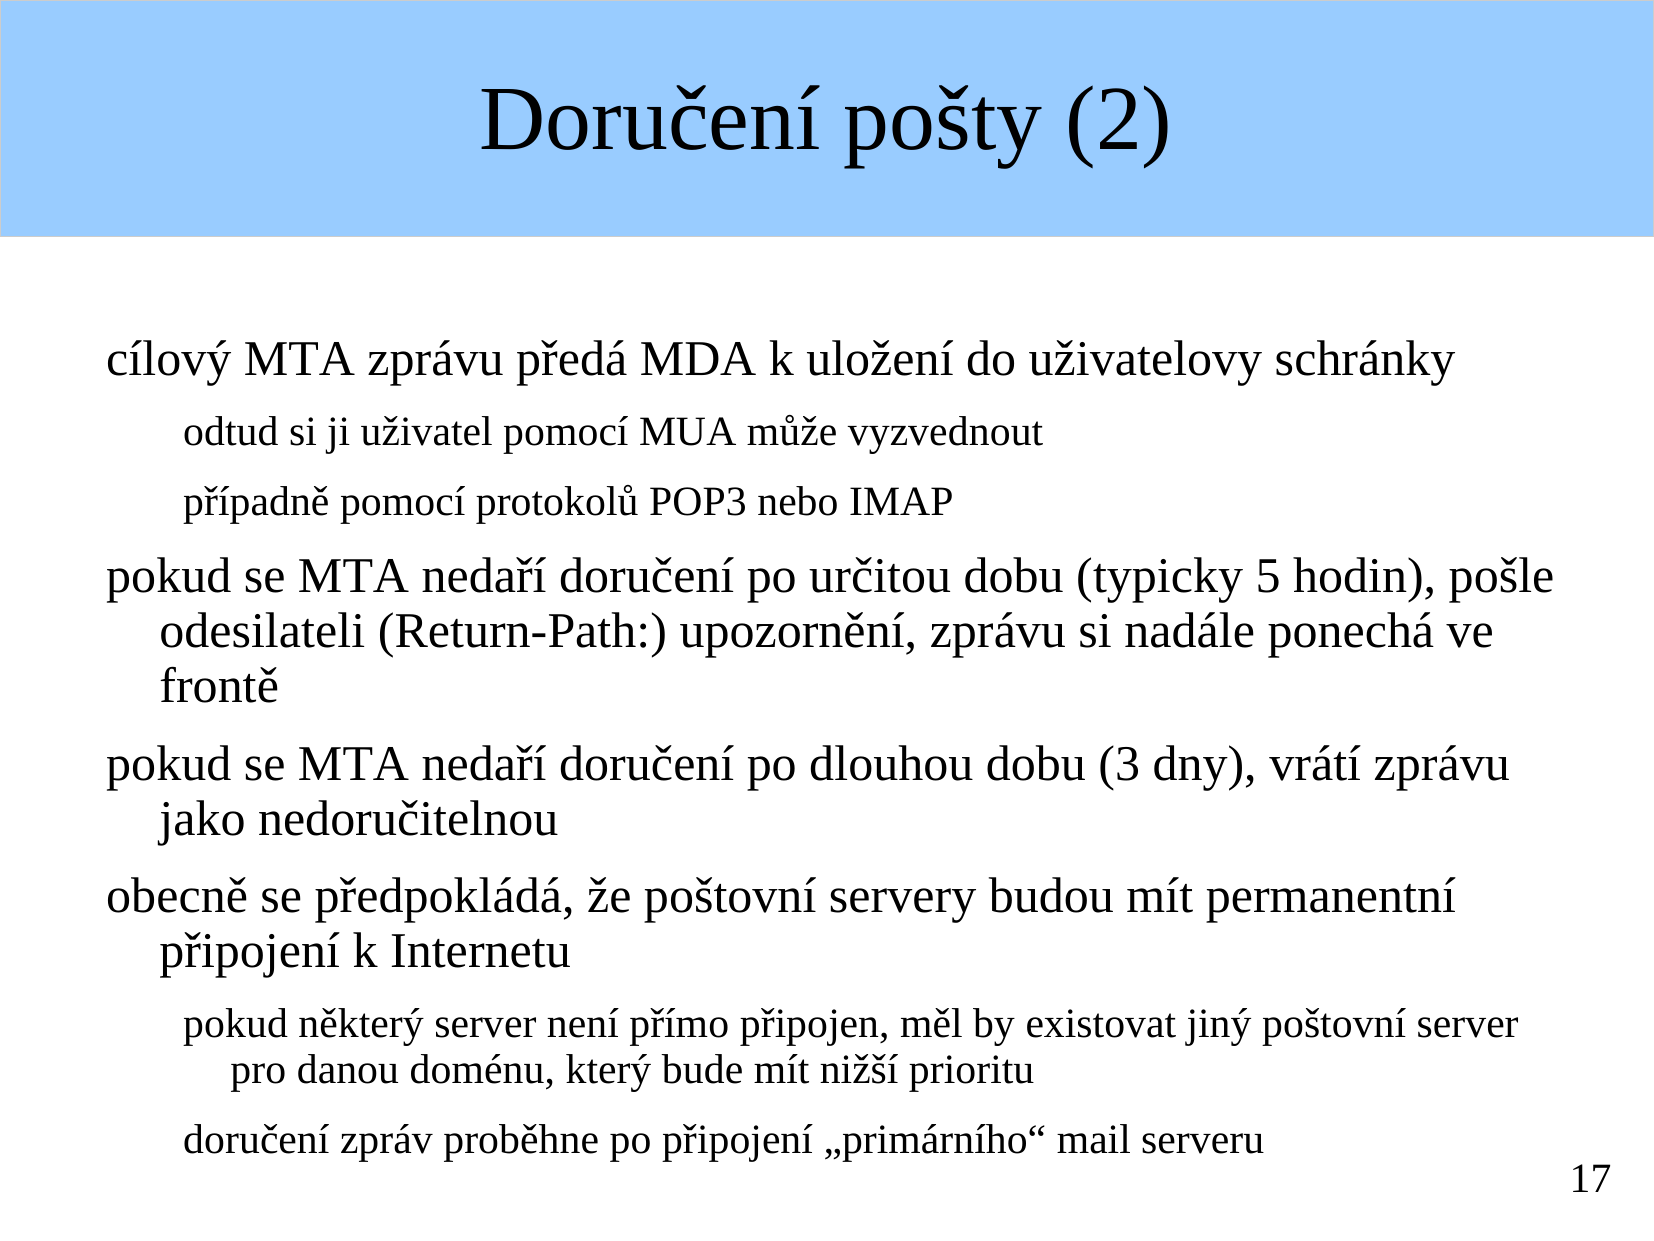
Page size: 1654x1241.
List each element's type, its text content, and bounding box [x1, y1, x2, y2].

list cílový MTA zprávu předá MDA k uložení do uživatelovy schránky odtud si ji uživatel pomocí MUA může vyzvednout případně pomocí protokolů POP3 nebo IMAP pokud se MTA nedaří doručení po určitou dobu (typicky 5 hodin), pošle odesilateli (Return-Path:) upozornění, zprávu si nadále ponechá ve frontě pokud se MTA nedaří doručení po dlouhou dobu (3 dny), vrátí zprávu jako nedoručitelnou obecně se předpokládá, že poštovní servery budou mít permanentní připojení k Internetu pokud některý server není přímo připojen, měl by existovat jiný poštovní server pro danou doménu, který bude mít nižší prioritu doručení zpráv proběhne po připojení „primárního“ mail serveru [88, 330, 1565, 1163]
title Doručení pošty (2) [0, 0, 1654, 237]
